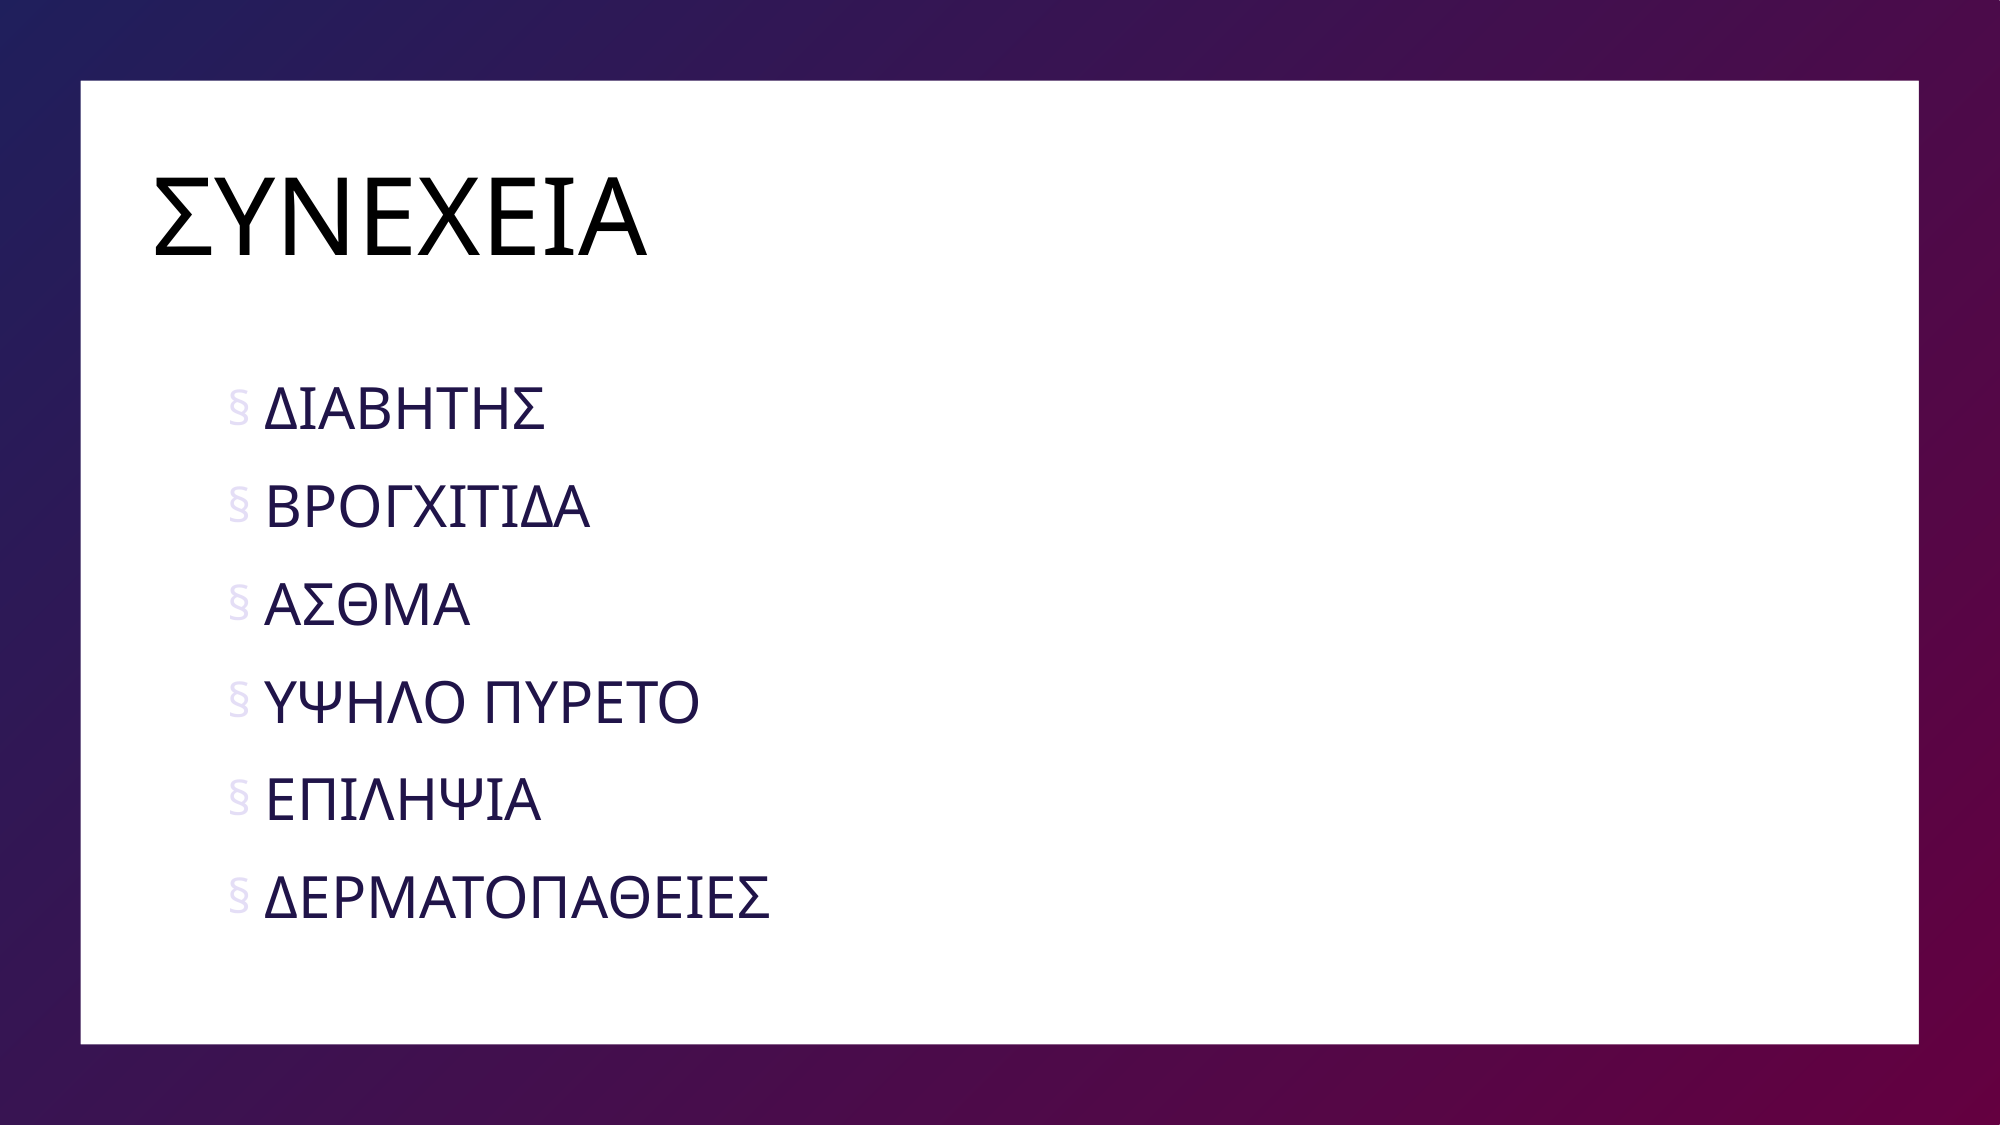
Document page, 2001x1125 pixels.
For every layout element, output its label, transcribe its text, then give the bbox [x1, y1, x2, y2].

list ΔΙΑΒΗΤΗΣ ΒΡΟΓΧΙΤΙΔΑ ΑΣΘΜΑ ΥΨΗΛΟ ΠΥΡΕΤΟ ΕΠΙΛΗΨΙΑ ΔΕΡΜΑΤΟΠΑΘΕΙΕΣ [137, 357, 1863, 1014]
title ΣΥΝΕΧΕΙΑ [137, 111, 1863, 330]
